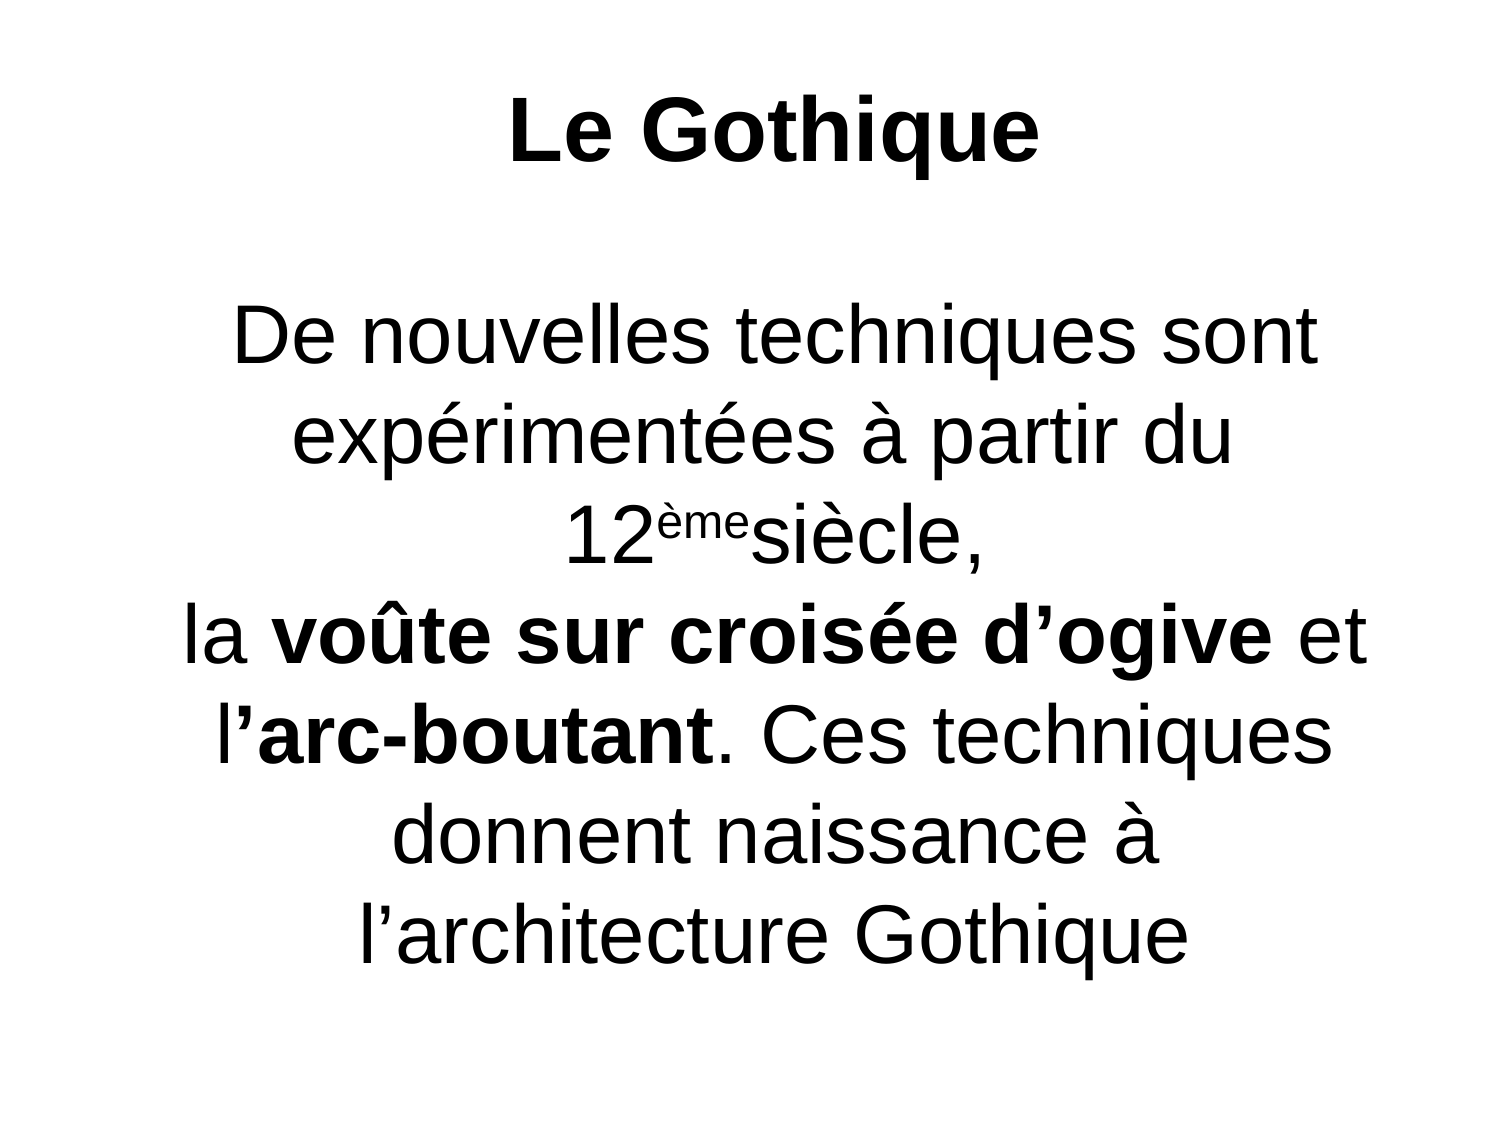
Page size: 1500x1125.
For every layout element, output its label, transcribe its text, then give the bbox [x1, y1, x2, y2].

title Le Gothique De nouvelles techniques sont expérimentées à partir du 12èmesiècle, la voûte sur croisée d’ogive et l’arc-boutant. Ces techniques donnent naissance à l’architecture Gothique [100, 481, 1451, 669]
